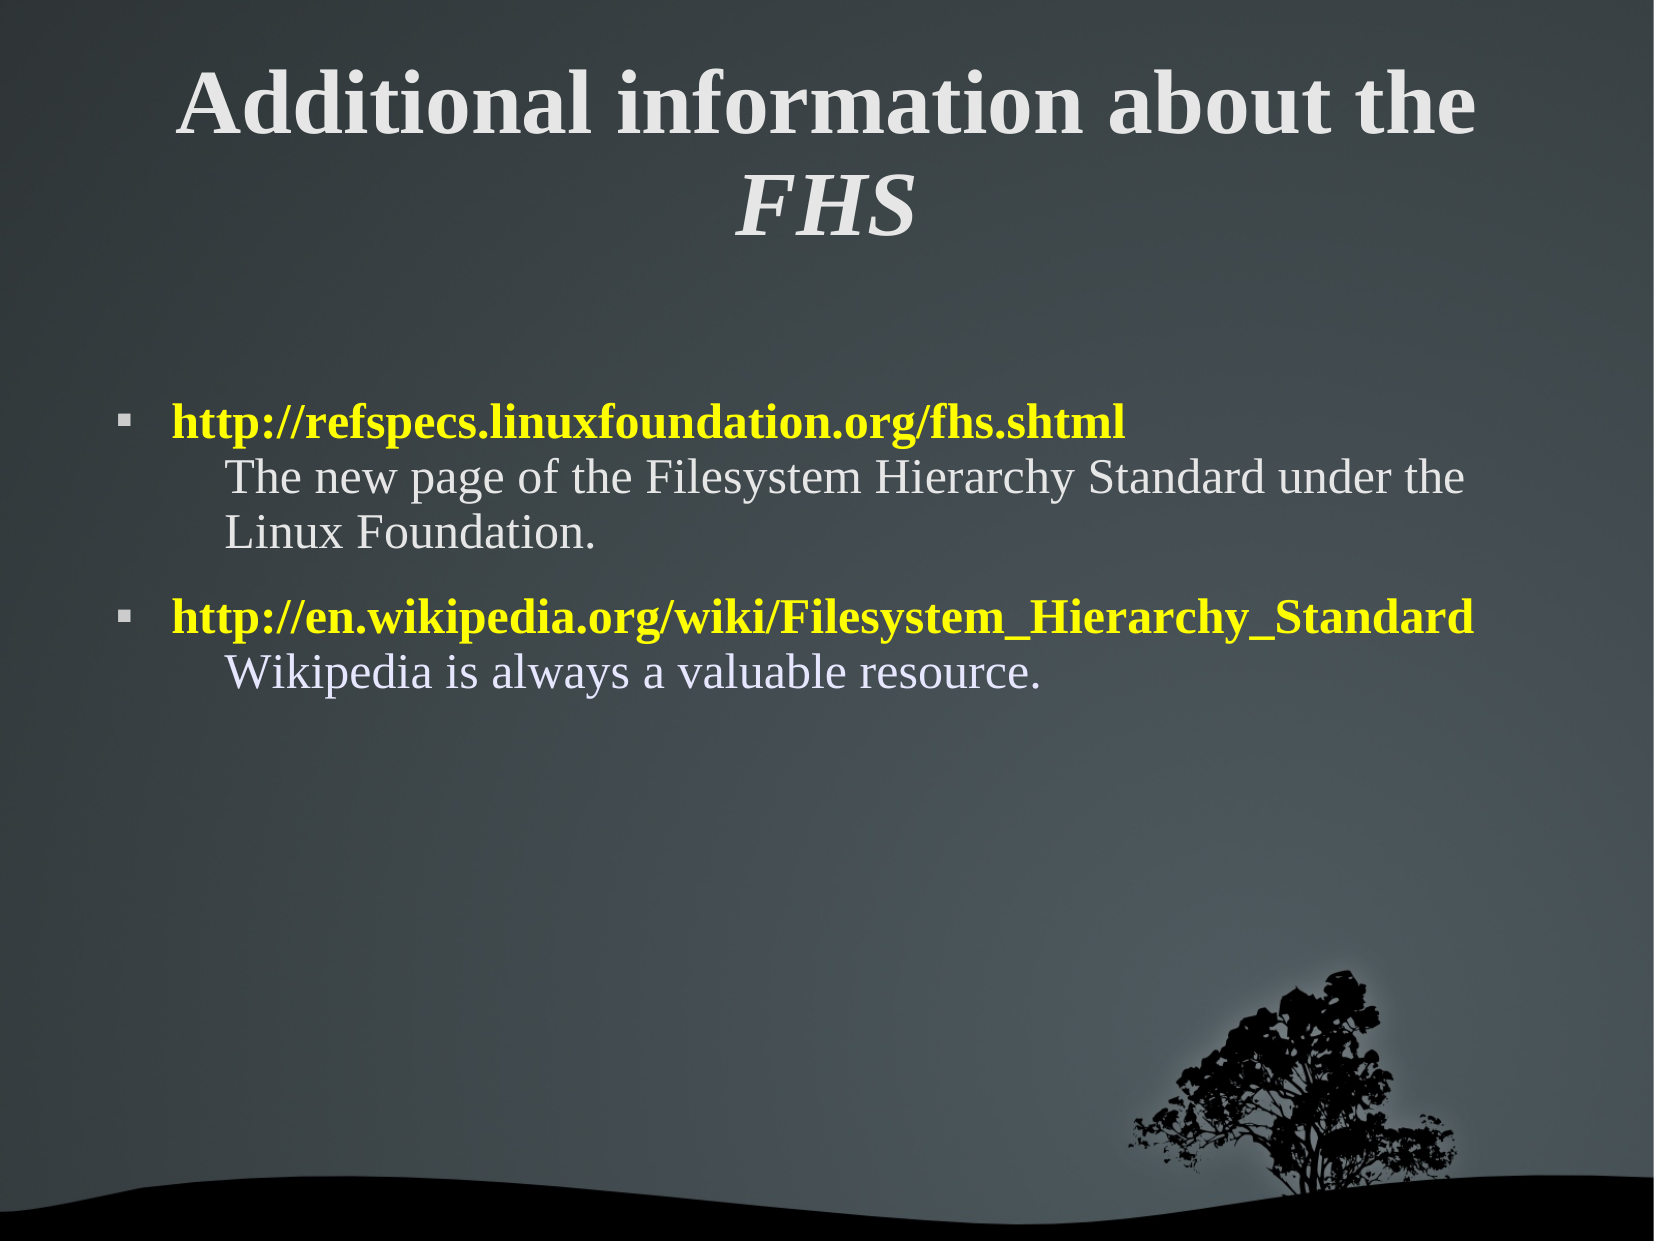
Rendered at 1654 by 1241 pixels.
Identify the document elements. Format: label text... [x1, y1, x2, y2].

picture [0, 0, 1654, 1241]
title Additional information about the FHS [83, 33, 1572, 274]
list http://refspecs.linuxfoundation.org/fhs.shtml The new page of the Filesystem Hierarchy Standard under the Linux Foundation. http://en.wikipedia.org/wiki/Filesystem_Hierarchy_Standard Wikipedia is always a valuable resource. [82, 290, 1571, 1109]
